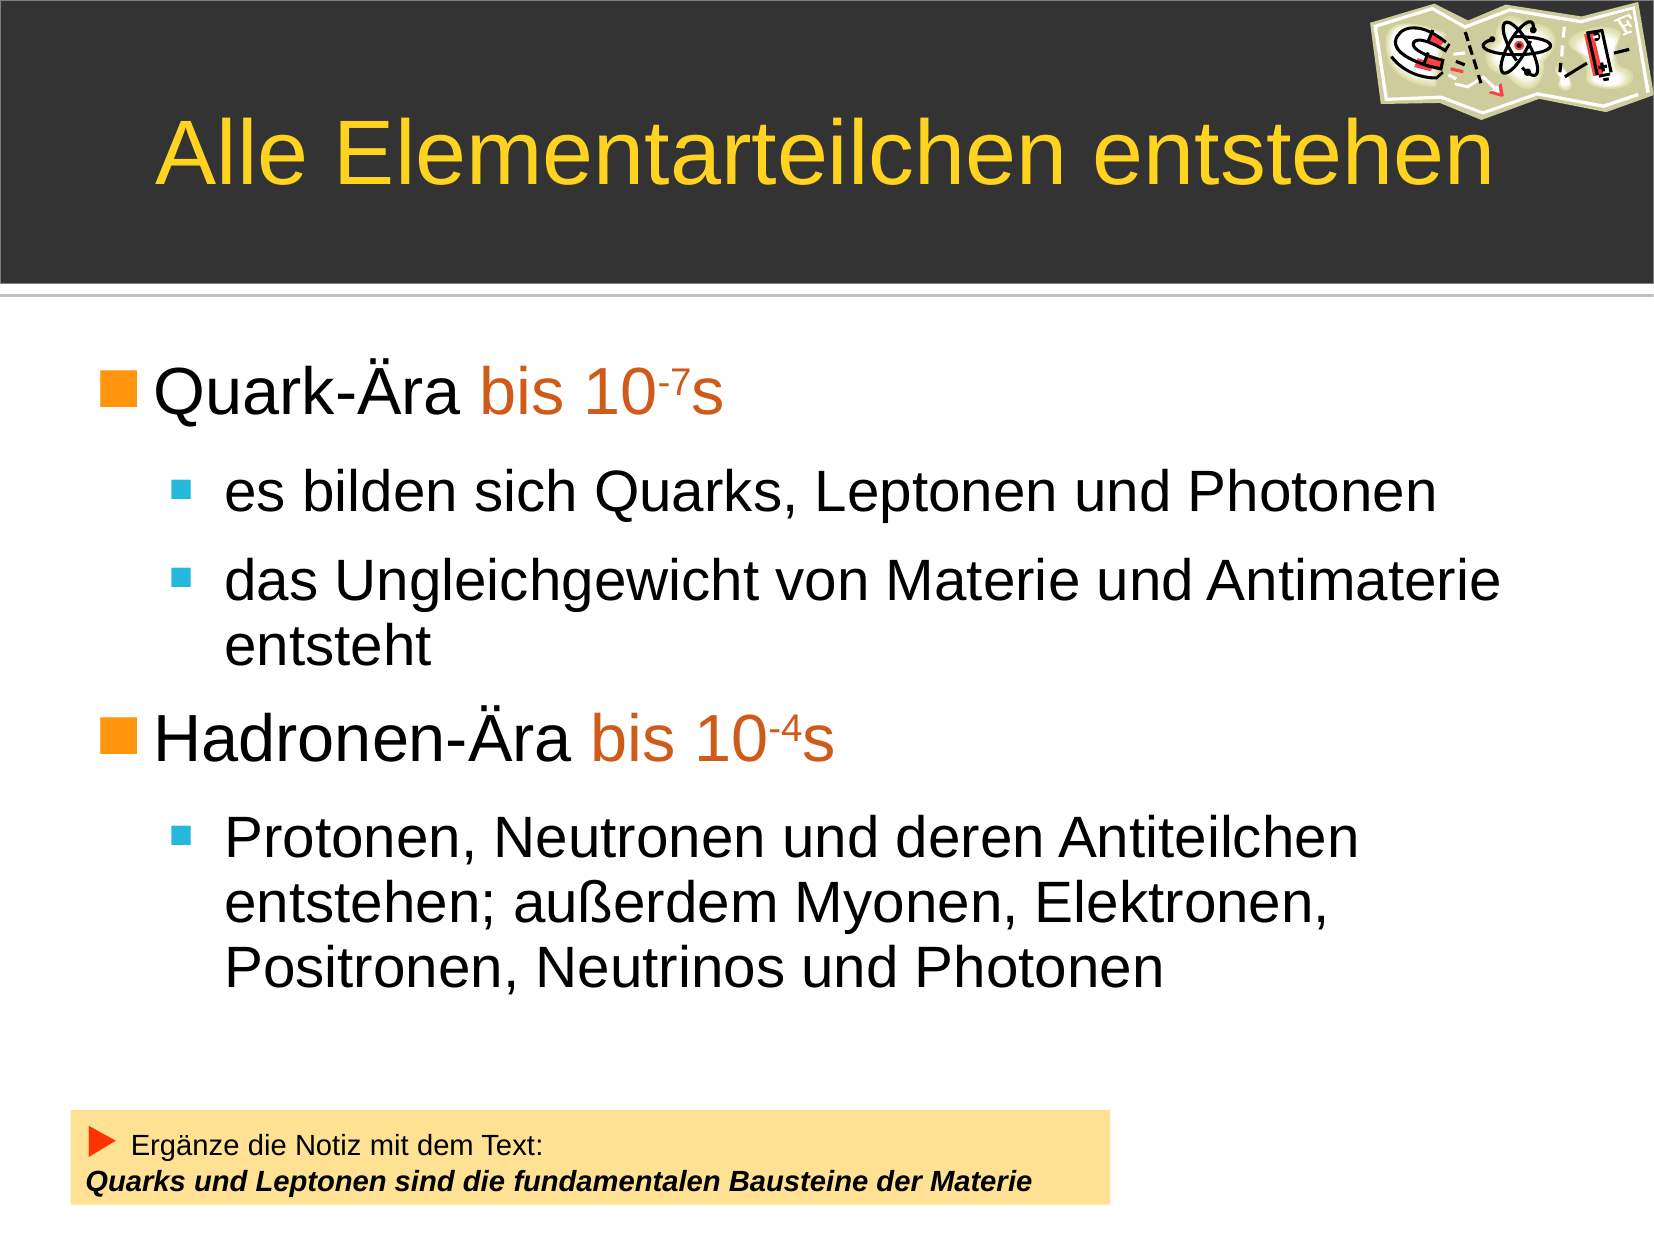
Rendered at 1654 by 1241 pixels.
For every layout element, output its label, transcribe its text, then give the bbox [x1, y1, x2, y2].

text_box  Ergänze die Notiz mit dem Text: Quarks und Leptonen sind die fundamentalen Bausteine der Materie [70, 1110, 1111, 1205]
title Alle Elementarteilchen entstehen [82, 49, 1571, 257]
list Quark-Ära bis 10-7s es bilden sich Quarks, Leptonen und Photonen das Ungleichgewicht von Materie und Antimaterie entsteht Hadronen-Ära bis 10-4s Protonen, Neutronen und deren Antiteilchen entstehen; außerdem Myonen, Elektronen, Positronen, Neutrinos und Photonen [82, 354, 1538, 1010]
